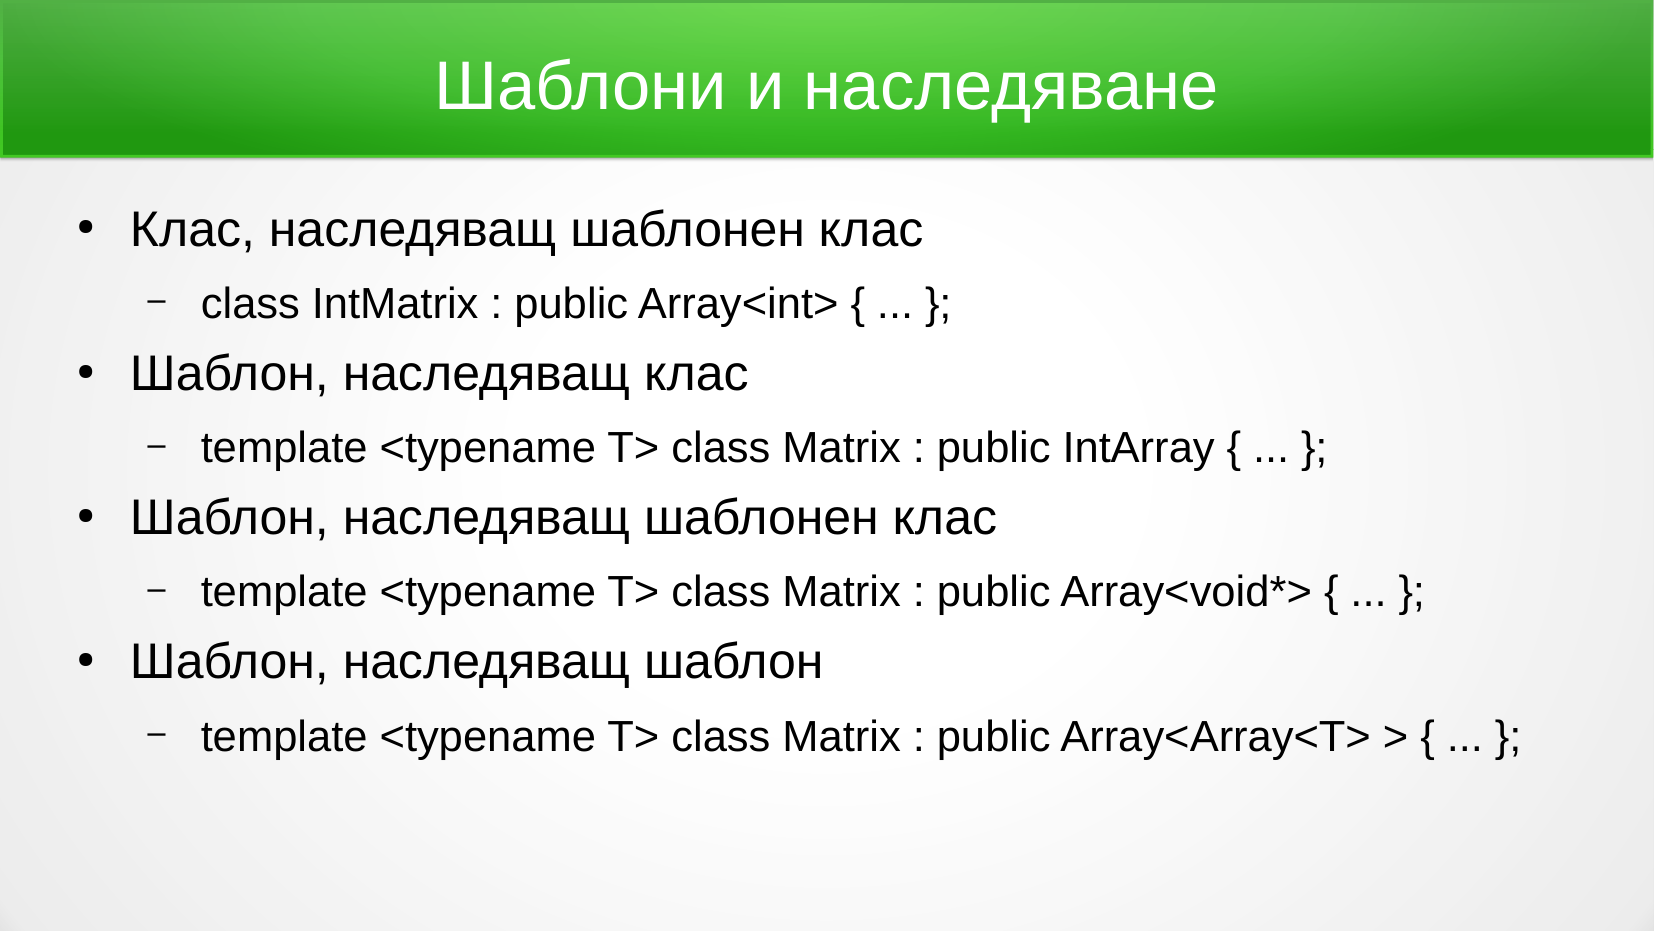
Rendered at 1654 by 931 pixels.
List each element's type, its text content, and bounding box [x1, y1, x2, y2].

list Клас, наследяващ шаблонен клас class IntMatrix : public Array<int> { ... }; Шаблон, наследяващ клас template <typename T> class Matrix : public IntArray { ... }; Шаблон, наследяващ шаблонен клас template <typename T> class Matrix : public Array<void*> { ... }; Шаблон, наследяващ шаблон template <typename T> class Matrix : public Array<Array<T> > { ... }; [59, 200, 1607, 898]
title Шаблони и наследяване [82, 37, 1571, 135]
